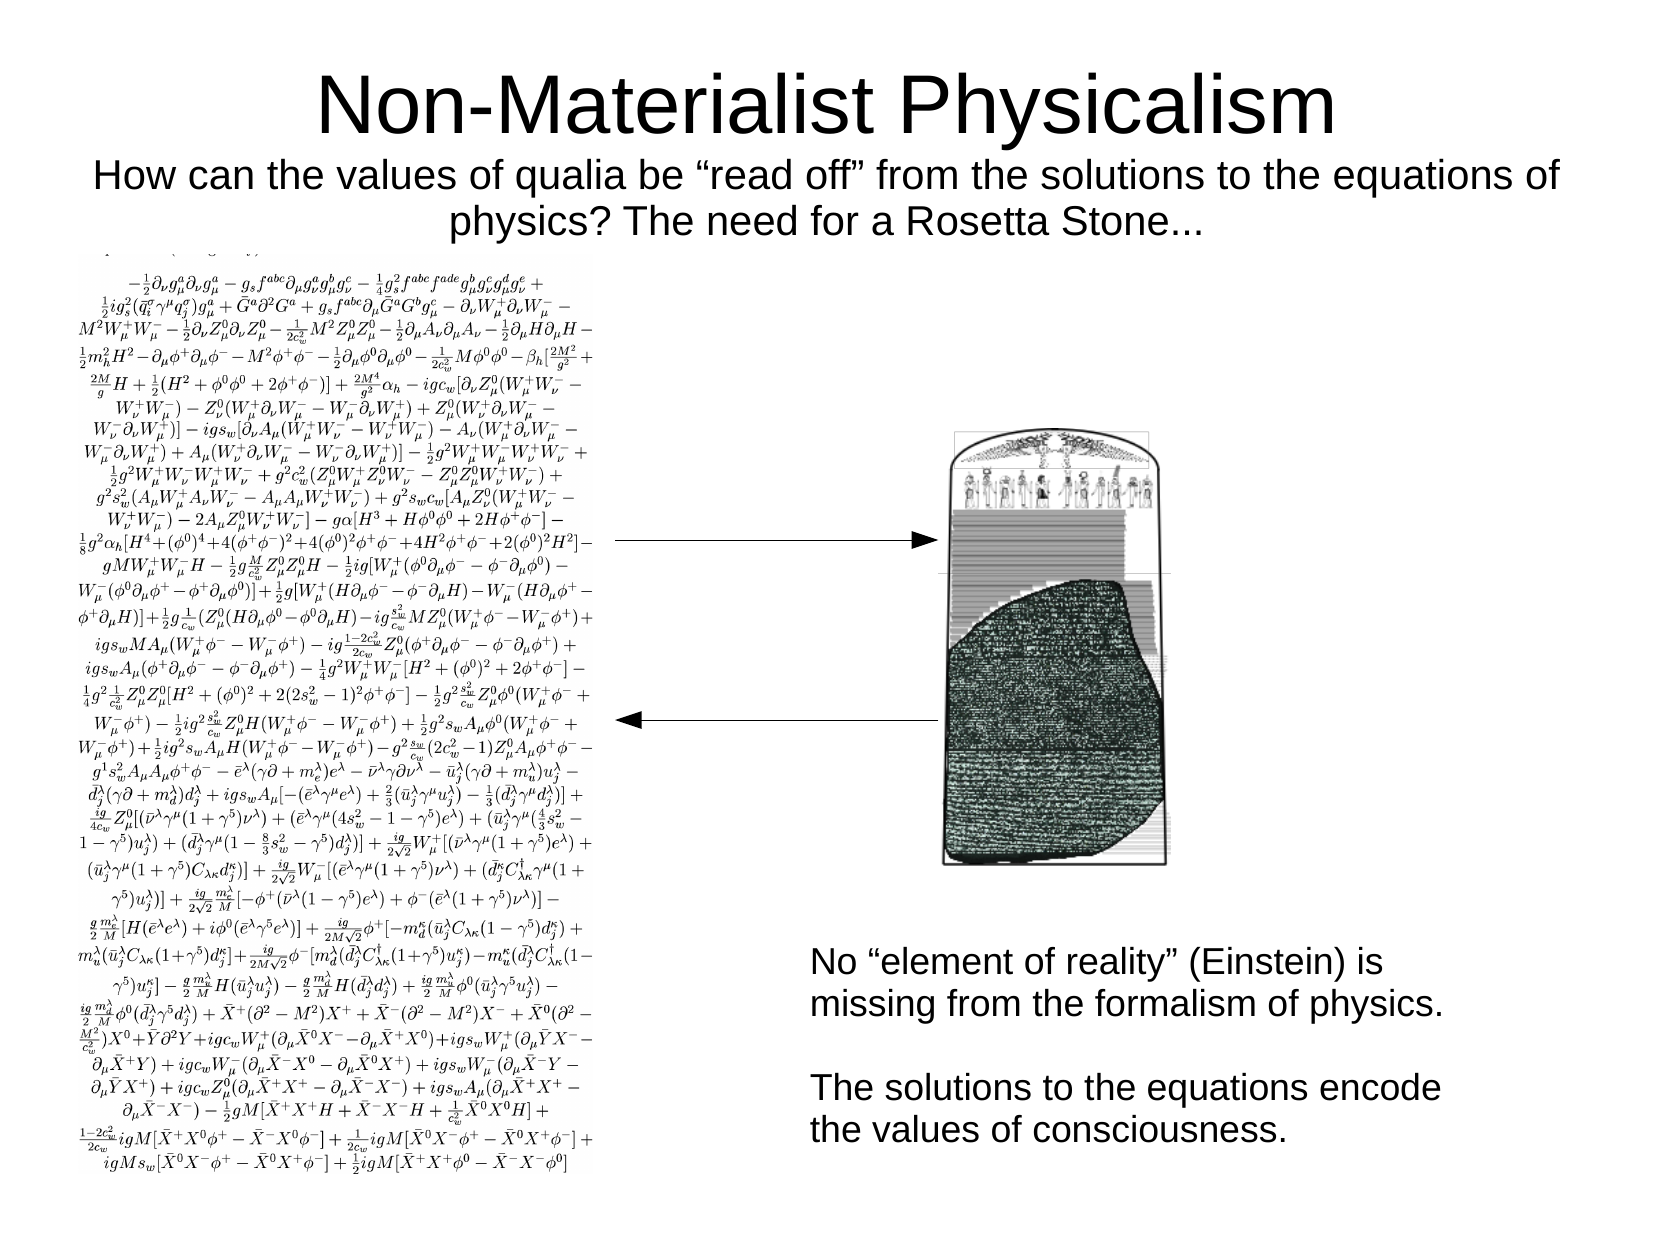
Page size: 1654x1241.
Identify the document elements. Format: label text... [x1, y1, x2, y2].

picture [78, 254, 593, 1174]
text_box No “element of reality” (Einstein) is missing from the formalism of physics. The solutions to the equations encode the values of consciousness. [795, 933, 1471, 1201]
title Non-Materialist Physicalism How can the values of qualia be “read off” from the solutions to the equations of physics? The need for a Rosetta Stone... [82, 47, 1571, 256]
picture [938, 428, 1171, 871]
